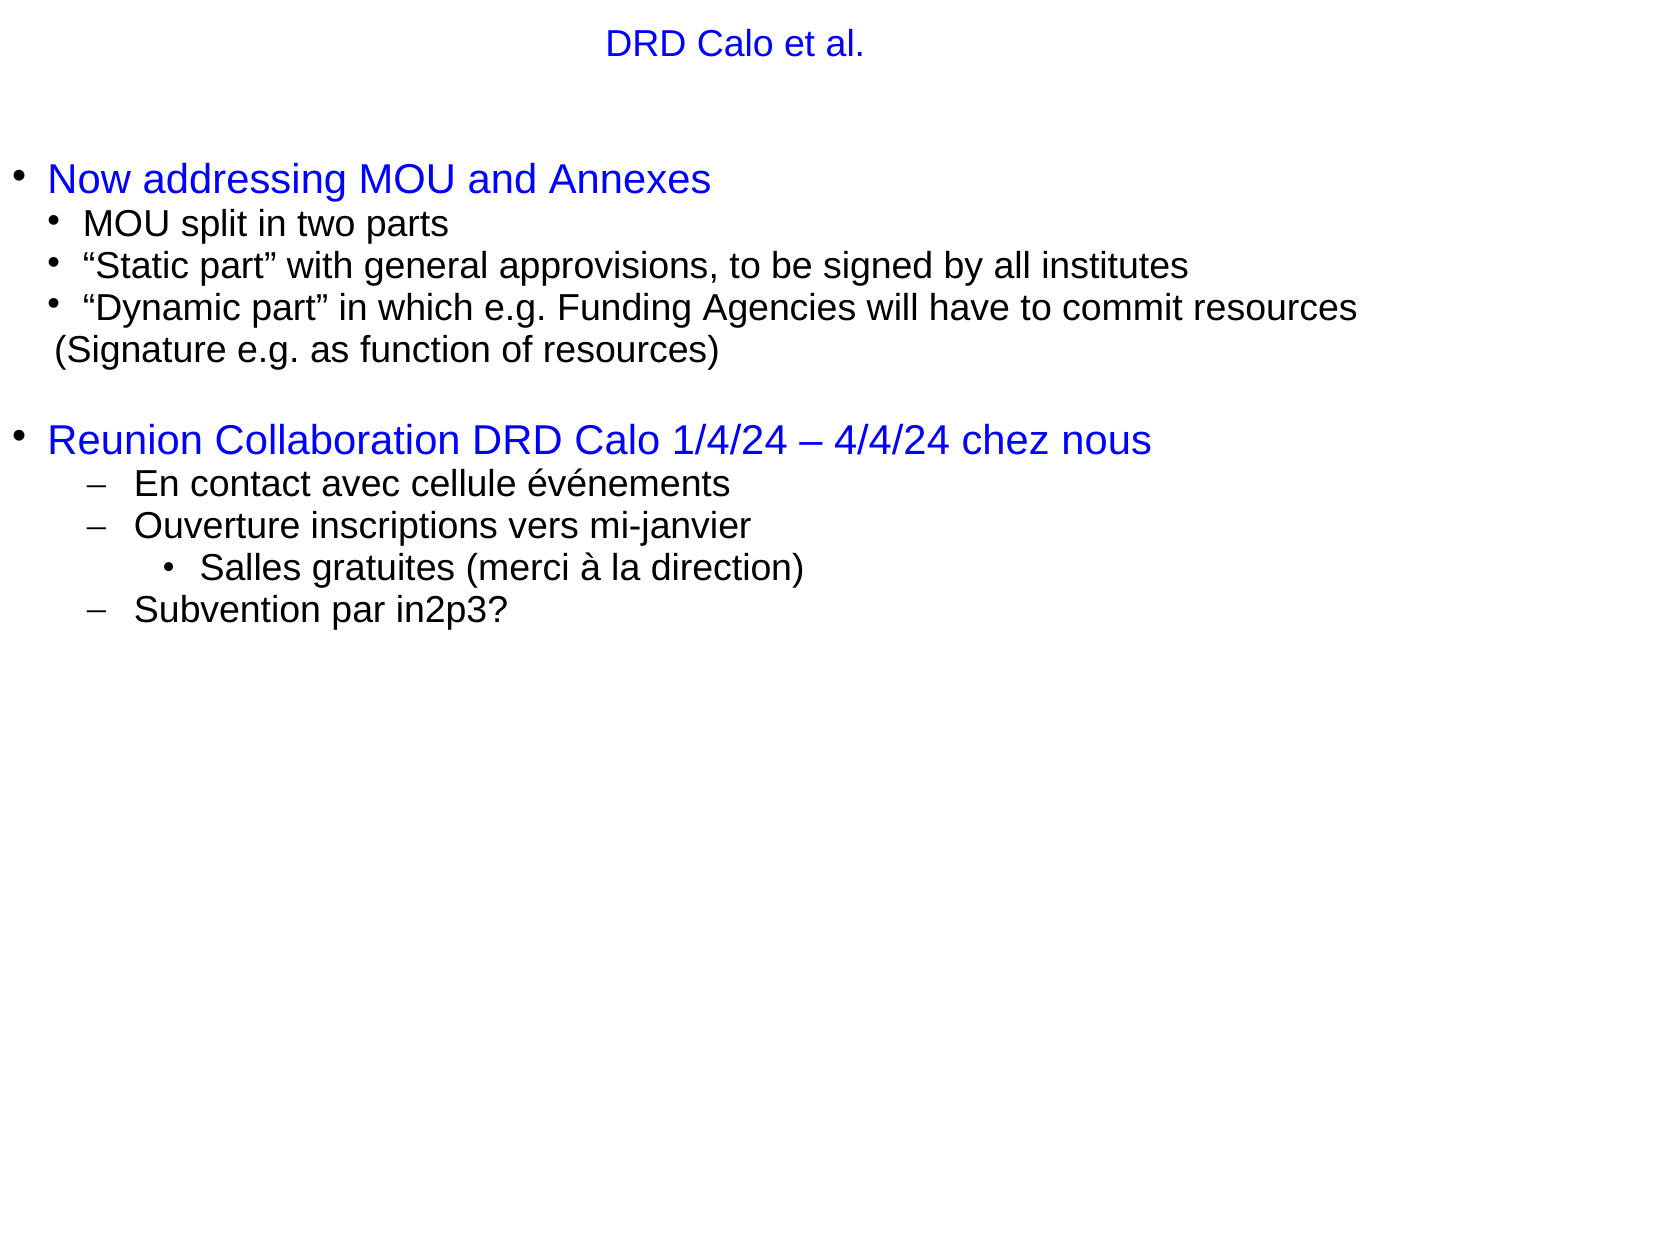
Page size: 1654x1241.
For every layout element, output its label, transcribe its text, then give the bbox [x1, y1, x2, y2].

text_box Now addressing MOU and Annexes MOU split in two parts “Static part” with general approvisions, to be signed by all institutes “Dynamic part” in which e.g. Funding Agencies will have to commit resources (Signature e.g. as function of resources) Reunion Collaboration DRD Calo 1/4/24 – 4/4/24 chez nous En contact avec cellule événements Ouverture inscriptions vers mi-janvier Salles gratuites (merci à la direction) Subvention par in2p3? [0, 99, 1654, 1241]
text_box DRD Calo et al. [590, 13, 1063, 91]
